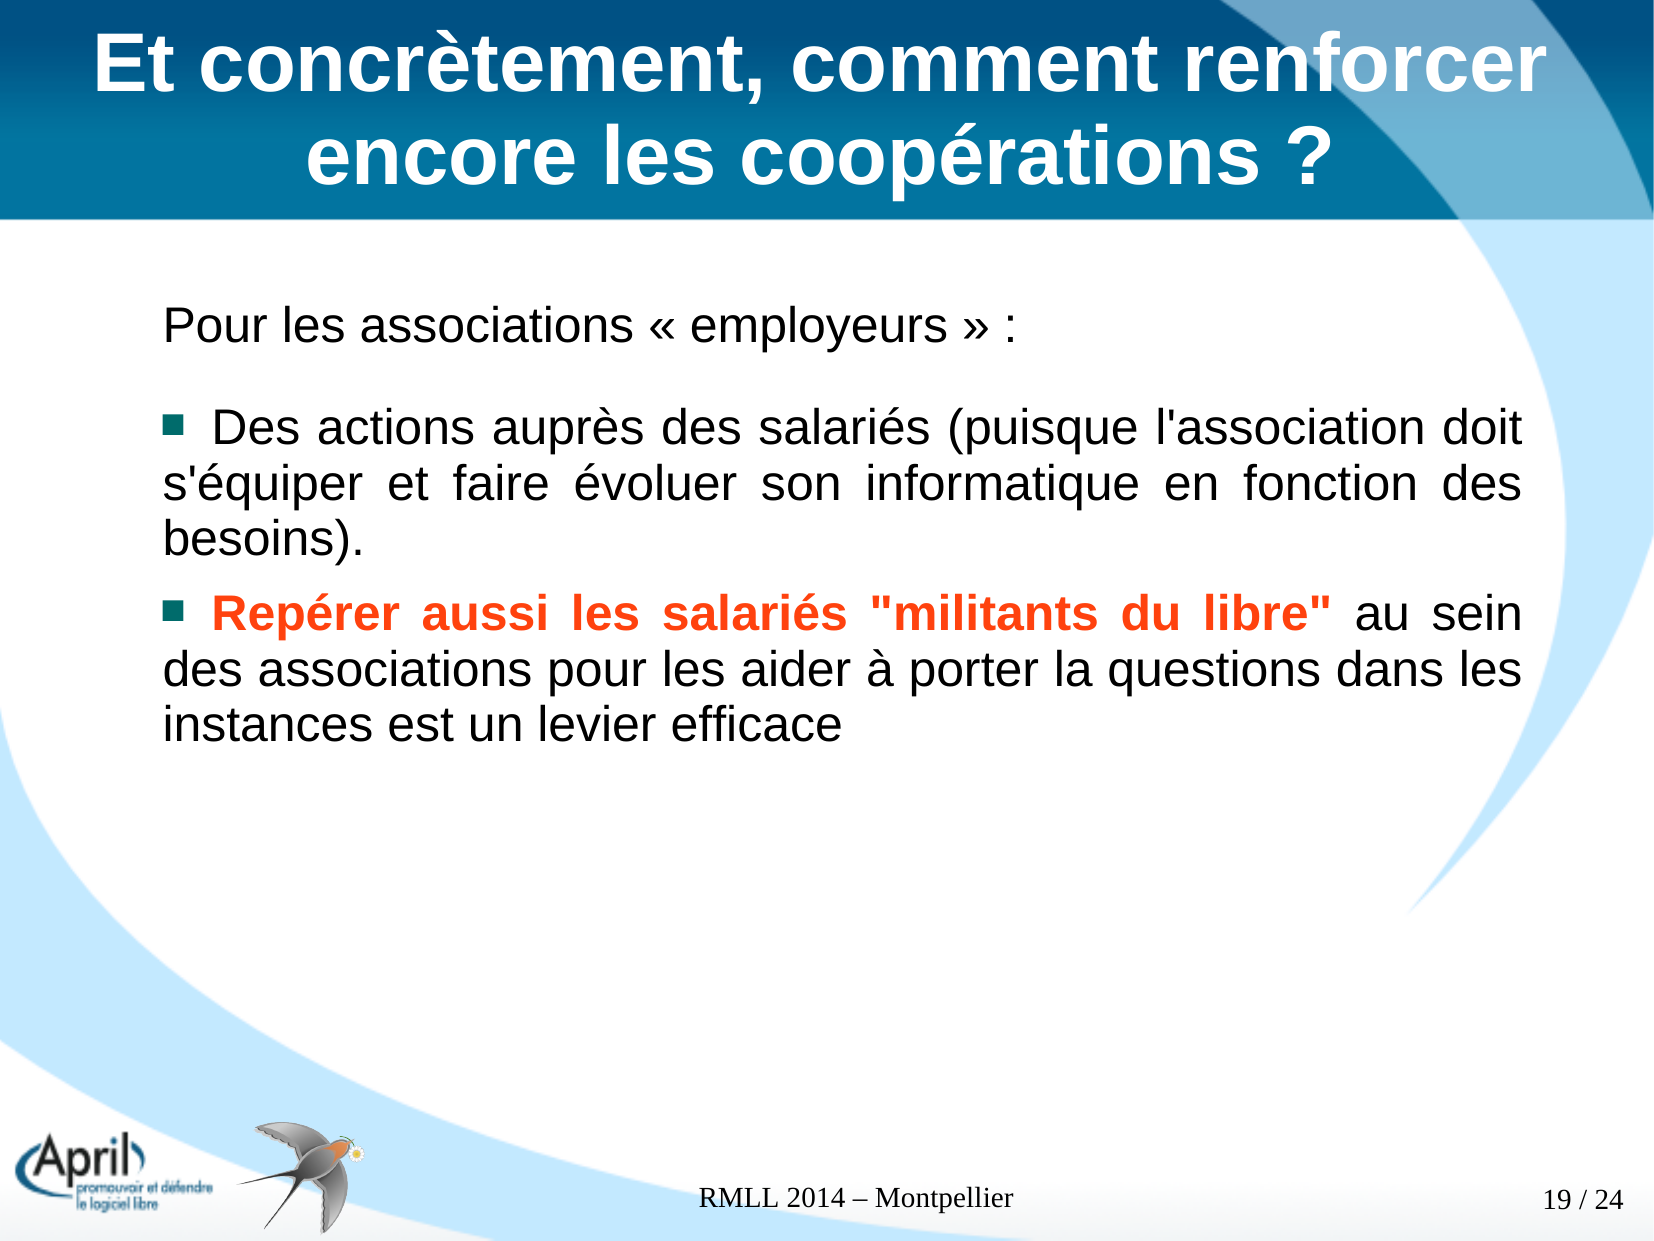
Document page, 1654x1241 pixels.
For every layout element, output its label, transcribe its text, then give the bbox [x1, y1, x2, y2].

picture [0, 0, 1654, 1241]
text_box Pour les associations « employeurs » : Des actions auprès des salariés (puisque l'association doit s'équiper et faire évoluer son informatique en fonction des besoins). Repérer aussi les salariés "militants du libre" au sein des associations pour les aider à porter la questions dans les instances est un levier efficace [147, 289, 1538, 872]
title Et concrètement, comment renforcer encore les coopérations ? [76, 5, 1565, 213]
